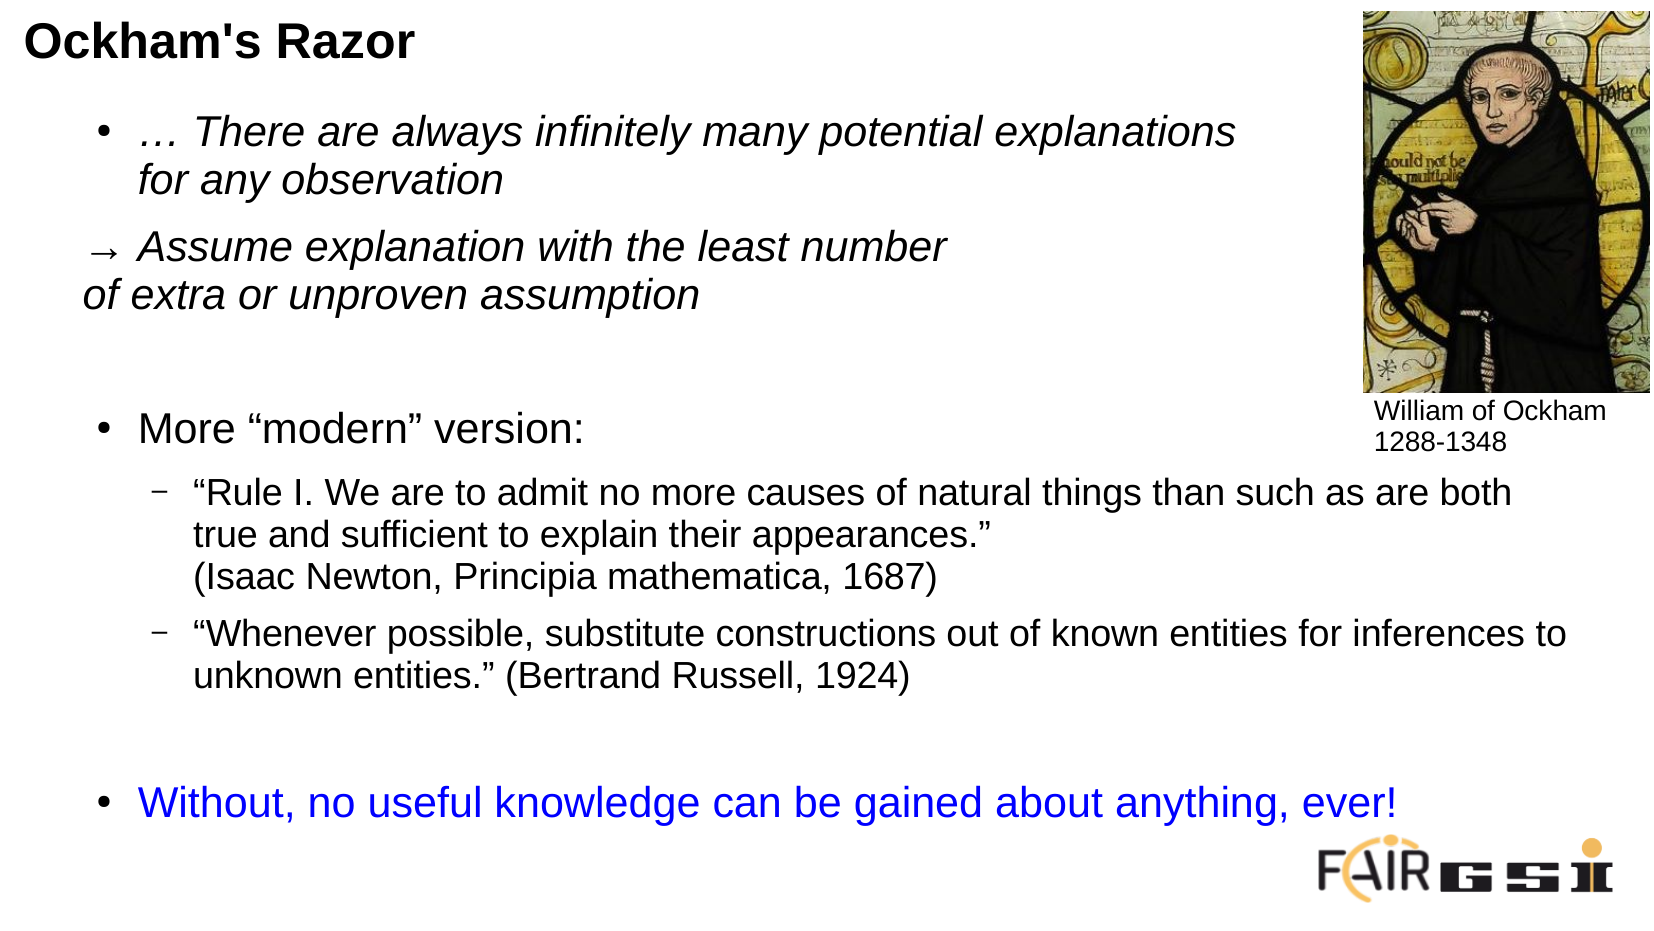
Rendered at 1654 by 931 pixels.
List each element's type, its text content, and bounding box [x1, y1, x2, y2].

text_box William of Ockham 1288-1348 [1359, 387, 1654, 458]
picture [1318, 833, 1430, 904]
list … There are always infinitely many potential explanations for any observation → Assume explanation with the least number of extra or unproven assumption More “modern” version: “Rule I. We are to admit no more causes of natural things than such as are both true and sufficient to explain their appearances.” (Isaac Newton, Principia mathematica, 1687) “Whenever possible, substitute constructions out of known entities for inferences to unknown entities.” (Bertrand Russell, 1924) Without, no useful knowledge can be gained about anything, ever! [82, 107, 1571, 830]
title Ockham's Razor [23, 5, 1638, 77]
picture [1439, 836, 1615, 895]
picture [1363, 11, 1650, 393]
